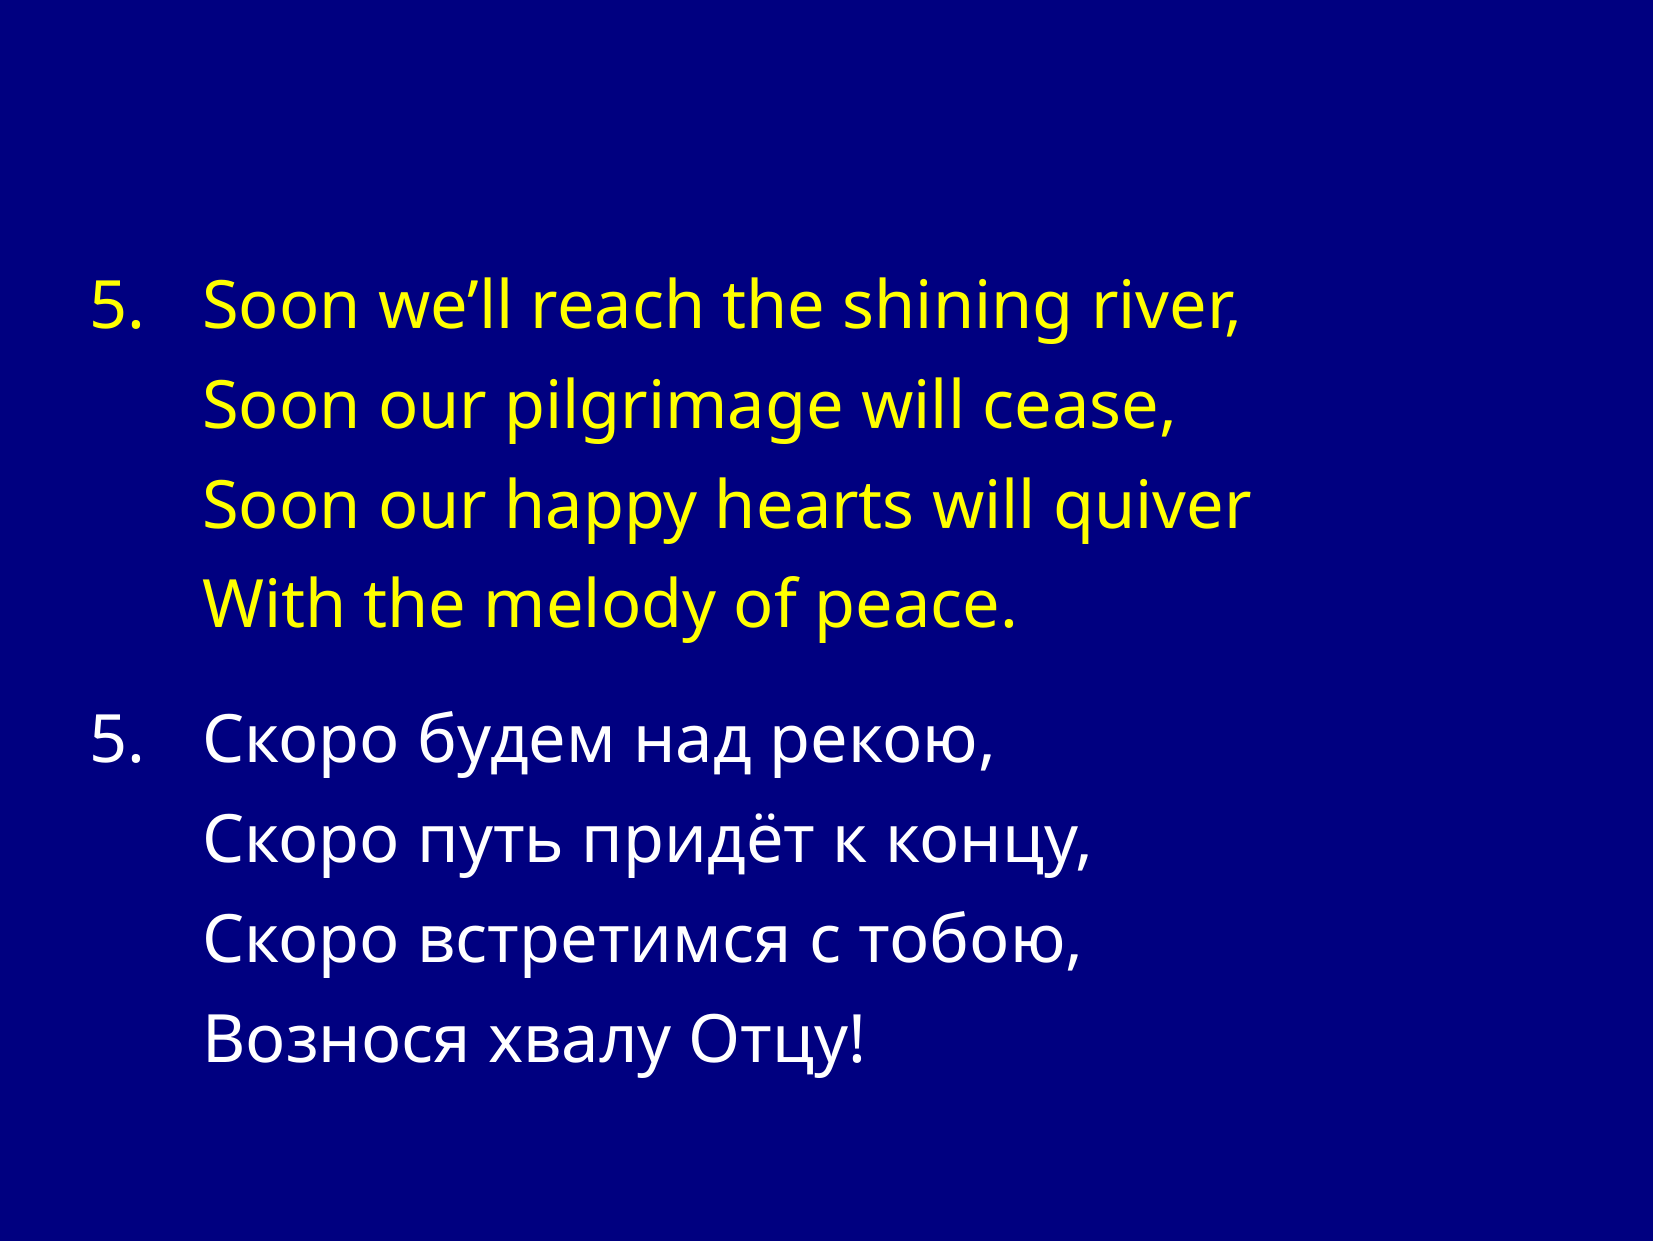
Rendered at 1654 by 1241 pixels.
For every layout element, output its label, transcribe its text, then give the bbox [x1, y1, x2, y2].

text_box 5. Скоро будем над рекою, Скоро путь придёт к концу, Скоро встретимся с тобою, Вознося хвалу Отцу! [75, 675, 1576, 1163]
text_box 5. Soon we’ll reach the shining river, Soon our pilgrimage will cease, Soon our happy hearts will quiver With the melody of peace. [75, 150, 1576, 638]
